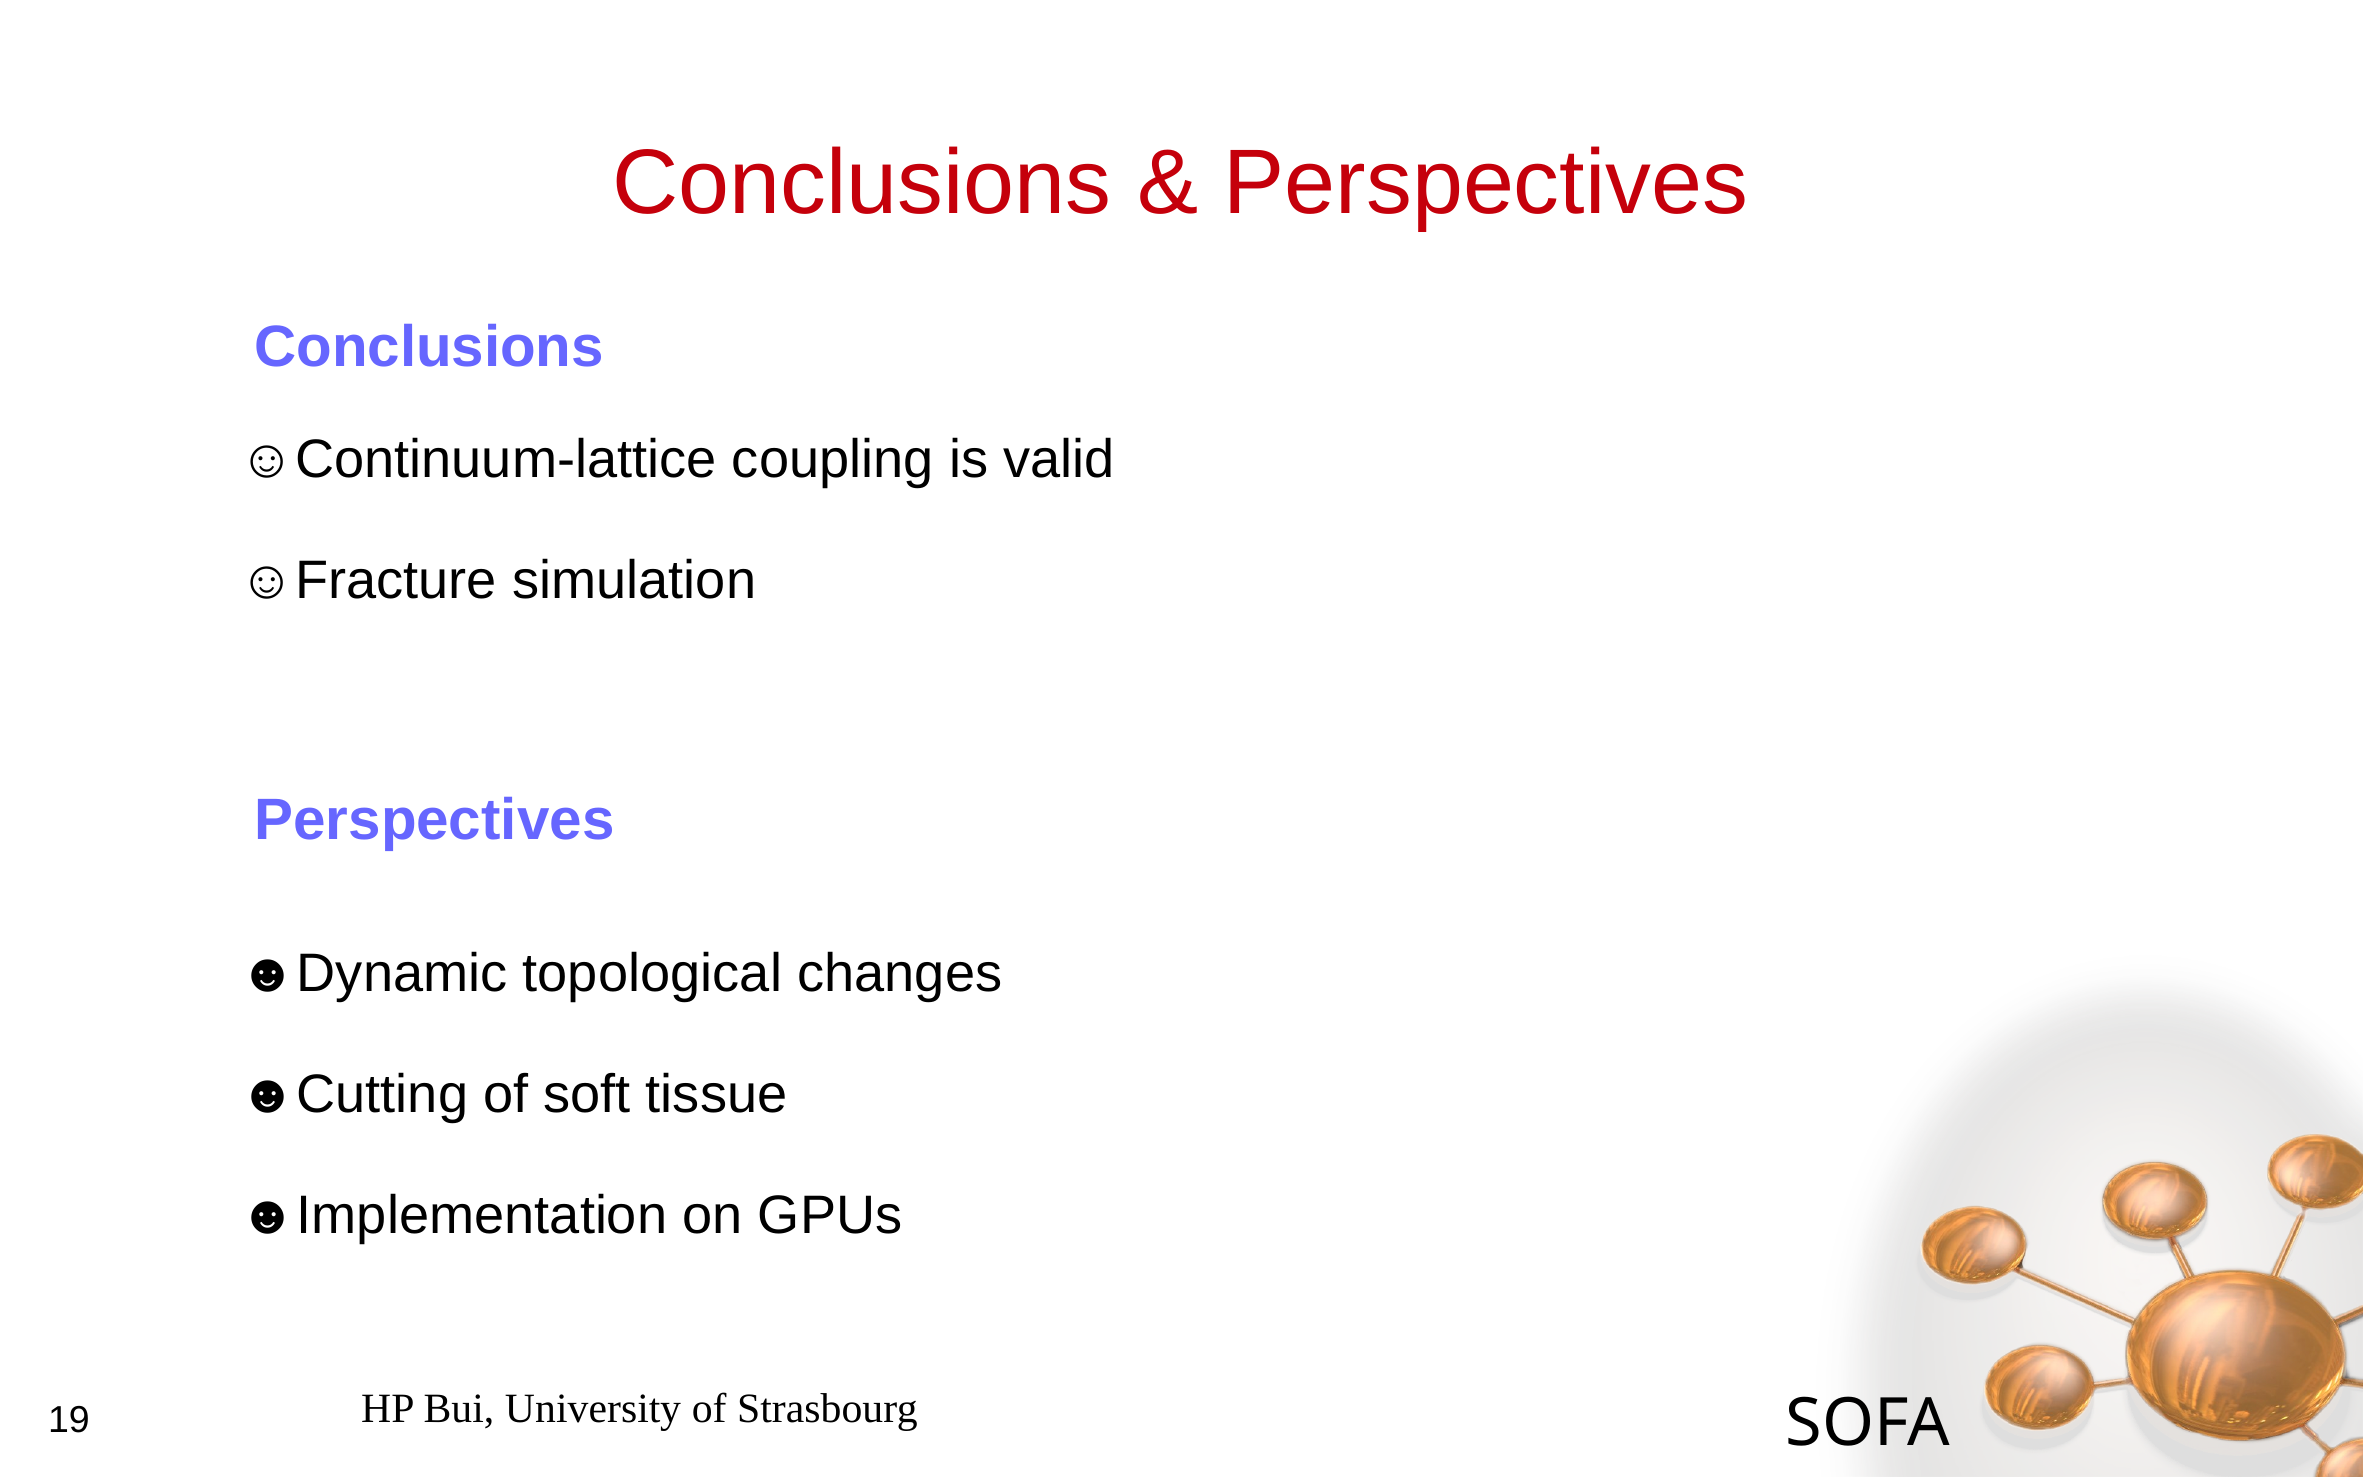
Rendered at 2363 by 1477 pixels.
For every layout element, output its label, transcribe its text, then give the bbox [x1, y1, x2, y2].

text_box Conclusions [240, 306, 676, 387]
title Conclusions & Perspectives [118, 130, 2245, 234]
text_box ☺Continuum-lattice coupling is valid ☺Fracture simulation [225, 420, 1336, 618]
text_box ☻Dynamic topological changes ☻Cutting of soft tissue ☻Implementation on GPUs [225, 934, 1096, 1254]
text_box Perspectives [240, 779, 676, 860]
